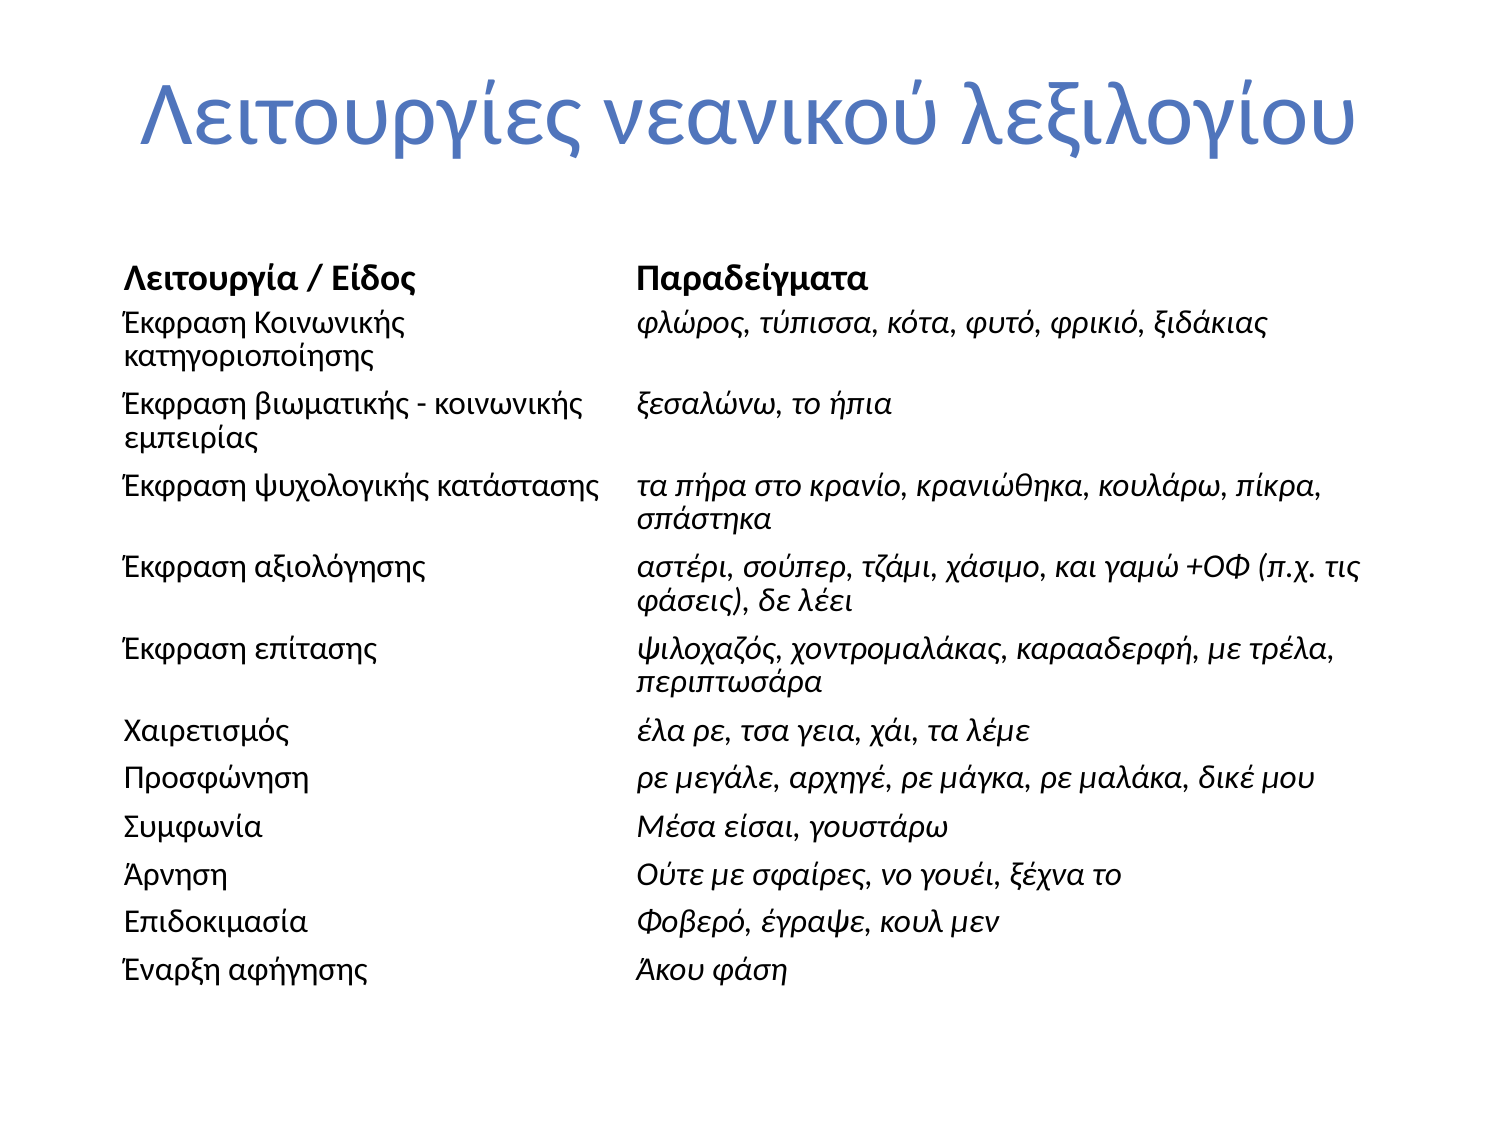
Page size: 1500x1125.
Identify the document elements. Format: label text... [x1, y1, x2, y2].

table_cell αστέρι, σούπερ, τζάμι, χάσιμο, και γαμώ +ΟΦ (π.χ. τις φάσεις), δε λέει [625, 553, 1412, 635]
table_cell Έκφραση βιωματικής - κοινωνικής εμπειρίας [113, 390, 625, 471]
table_cell Ούτε με σφαίρες, νο γουέι, ξέχνα το [625, 860, 1412, 908]
table_cell τα πήρα στο κρανίο, κρανιώθηκα, κουλάρω, πίκρα, σπάστηκα [625, 471, 1412, 553]
table_cell Μέσα είσαι, γουστάρω [625, 812, 1412, 860]
title Λειτουργίες νεανικού λεξιλογίου [75, 45, 1425, 233]
table_cell φλώρος, τύπισσα, κότα, φυτό, φρικιό, ξιδάκιας [625, 308, 1412, 390]
table_header Λειτουργία / Είδος [113, 262, 625, 308]
table_cell ξεσαλώνω, το ήπια [625, 390, 1412, 471]
table_cell Άρνηση [113, 860, 625, 908]
table_cell Έναρξη αφήγησης [113, 956, 625, 1004]
table_cell Άκου φάση [625, 956, 1412, 1004]
table_cell Έκφραση ψυχολογικής κατάστασης [113, 471, 625, 553]
table_cell ψιλοχαζός, χοντρομαλάκας, καρααδερφή, με τρέλα, περιπτωσάρα [625, 635, 1412, 716]
table_cell Χαιρετισμός [113, 716, 625, 764]
table_cell έλα ρε, τσα γεια, χάι, τα λέμε [625, 716, 1412, 764]
table_cell Φοβερό, έγραψε, κουλ μεν [625, 908, 1412, 956]
table_cell ρε μεγάλε, αρχηγέ, ρε μάγκα, ρε μαλάκα, δικέ μου [625, 764, 1412, 812]
table_cell Προσφώνηση [113, 764, 625, 812]
table_cell Έκφραση επίτασης [113, 635, 625, 716]
table_cell Συμφωνία [113, 812, 625, 860]
table_header Παραδείγματα [625, 262, 1412, 308]
table_cell Έκφραση αξιολόγησης [113, 553, 625, 635]
table_cell Επιδοκιμασία [113, 908, 625, 956]
table_cell Έκφραση Κοινωνικής κατηγοριοποίησης [113, 308, 625, 390]
